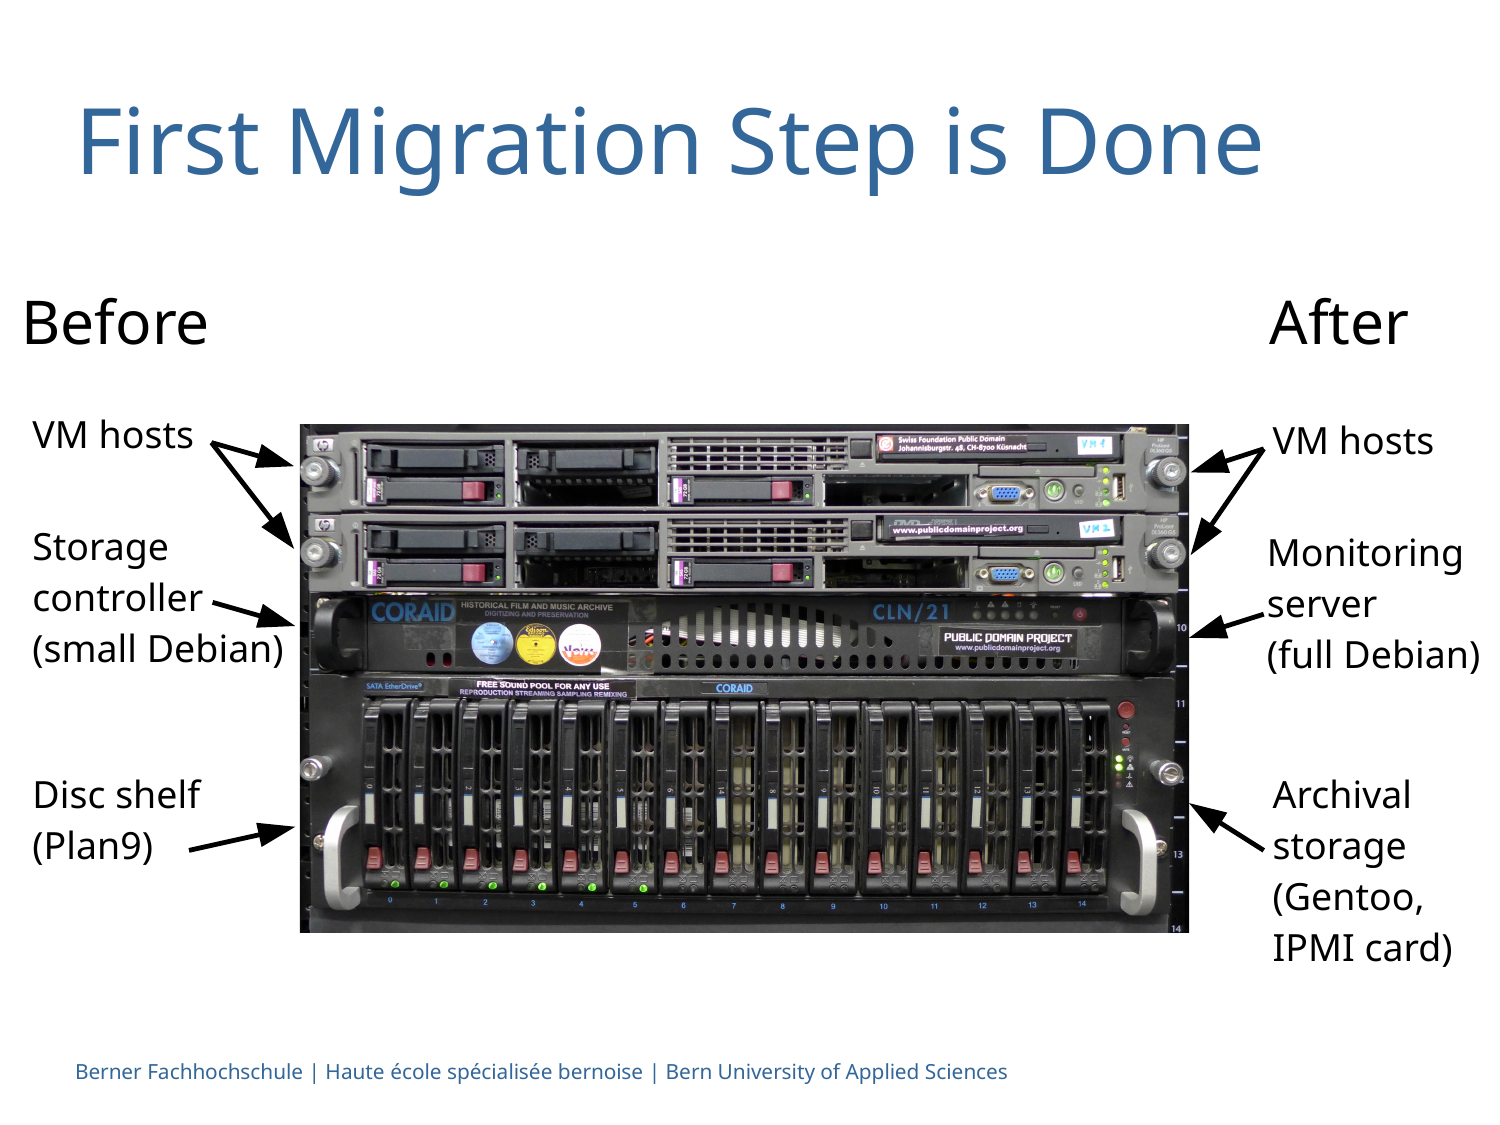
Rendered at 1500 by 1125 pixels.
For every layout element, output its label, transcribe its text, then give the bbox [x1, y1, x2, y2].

text_box VM hosts [17, 401, 215, 475]
title First Migration Step is Done [75, 44, 1425, 233]
text_box Storage controller (small Debian) [17, 513, 314, 702]
text_box Archival storage (Gentoo, IPMI card) [1257, 761, 1500, 1008]
list After [1198, 279, 1476, 373]
text_box Monitoring server (full Debian) [1252, 518, 1500, 708]
picture [299, 424, 1190, 933]
text_box VM hosts [1257, 407, 1455, 481]
text_box Disc shelf (Plan9) [17, 761, 266, 892]
list Before [0, 279, 254, 373]
